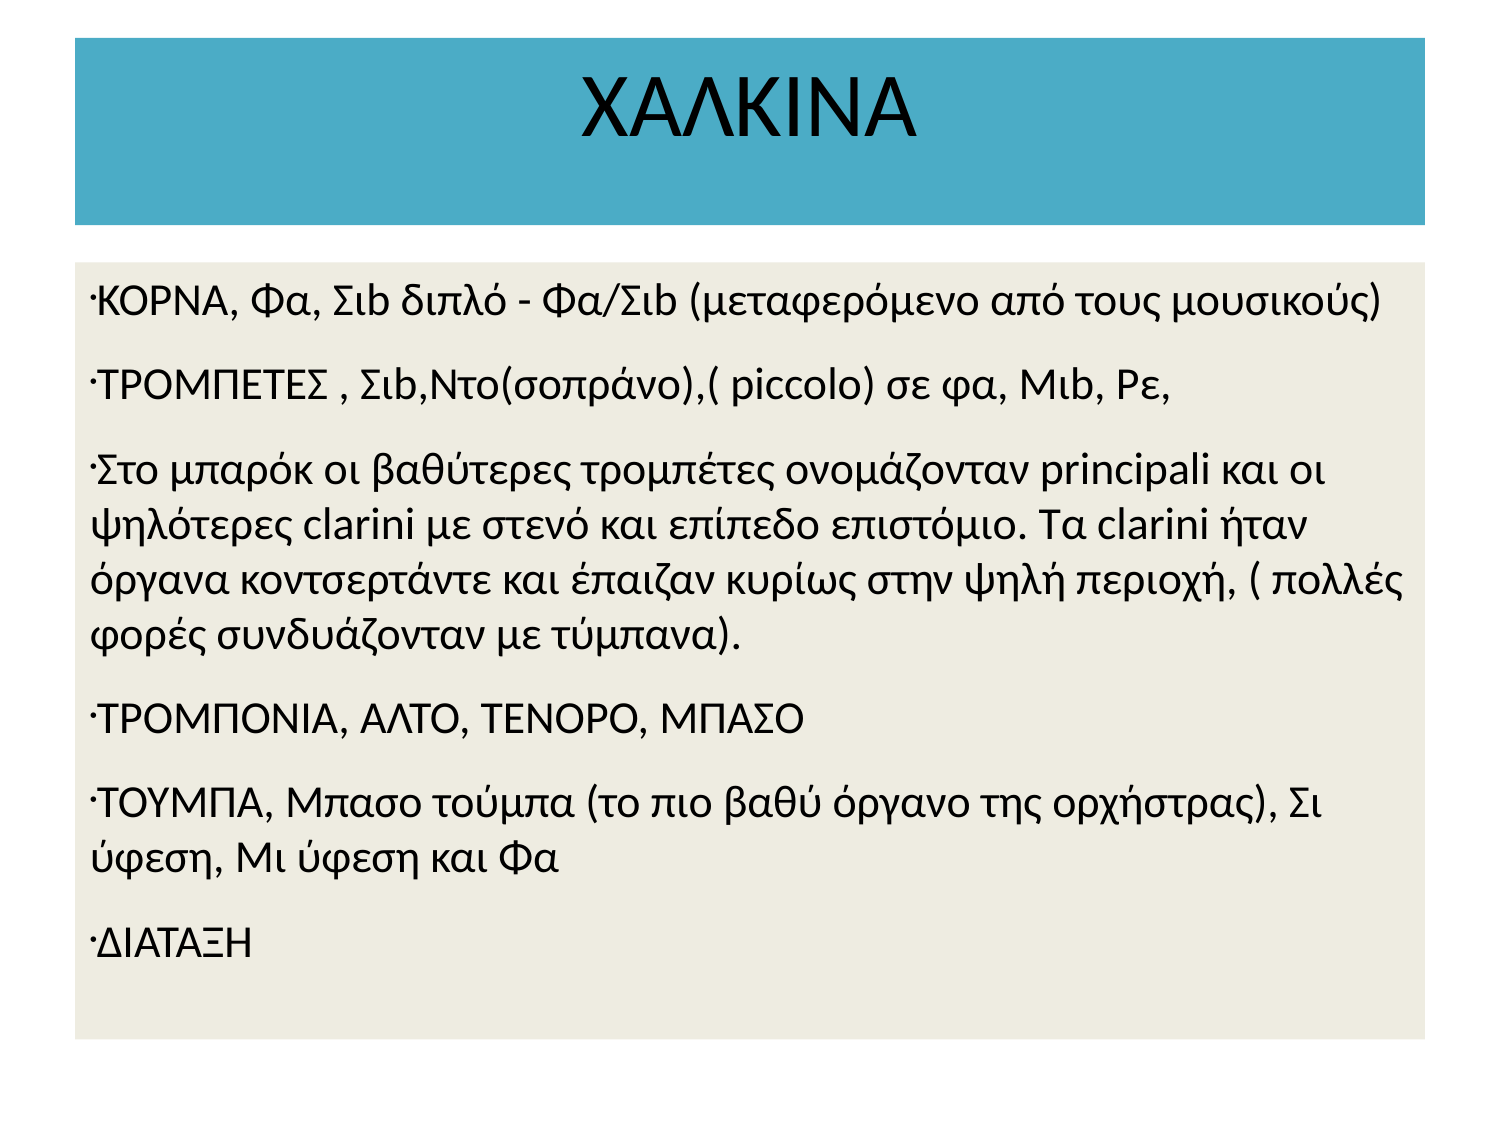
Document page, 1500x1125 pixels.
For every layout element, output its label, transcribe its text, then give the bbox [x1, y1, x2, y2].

list ΚΟΡΝΑ, Φα, Σιb διπλό - Φα/Σιb (μεταφερόμενο από τους μουσικούς) ΤΡΟΜΠΕΤΕΣ , Σιb,Ντο(σοπράνο),( piccolo) σε φα, Μιb, Ρε, Στο μπαρόκ οι βαθύτερες τρομπέτες ονομάζονταν principali και οι ψηλότερες clarini με στενό και επίπεδο επιστόμιο. Τα clarini ήταν όργανα κοντσερτάντε και έπαιζαν κυρίως στην ψηλή περιοχή, ( πολλές φορές συνδυάζονταν με τύμπανα). ΤΡΟΜΠΟΝΙΑ, ΑΛΤΟ, ΤΕΝΟΡΟ, ΜΠΑΣΟ ΤΟΥΜΠΑ, Μπασο τούμπα (το πιο βαθύ όργανο της ορχήστρας), Σι ύφεση, Μι ύφεση και Φα ΔΙΑΤΑΞΗ [75, 262, 1425, 1040]
title ΧΑΛΚΙΝΑ [75, 37, 1425, 226]
